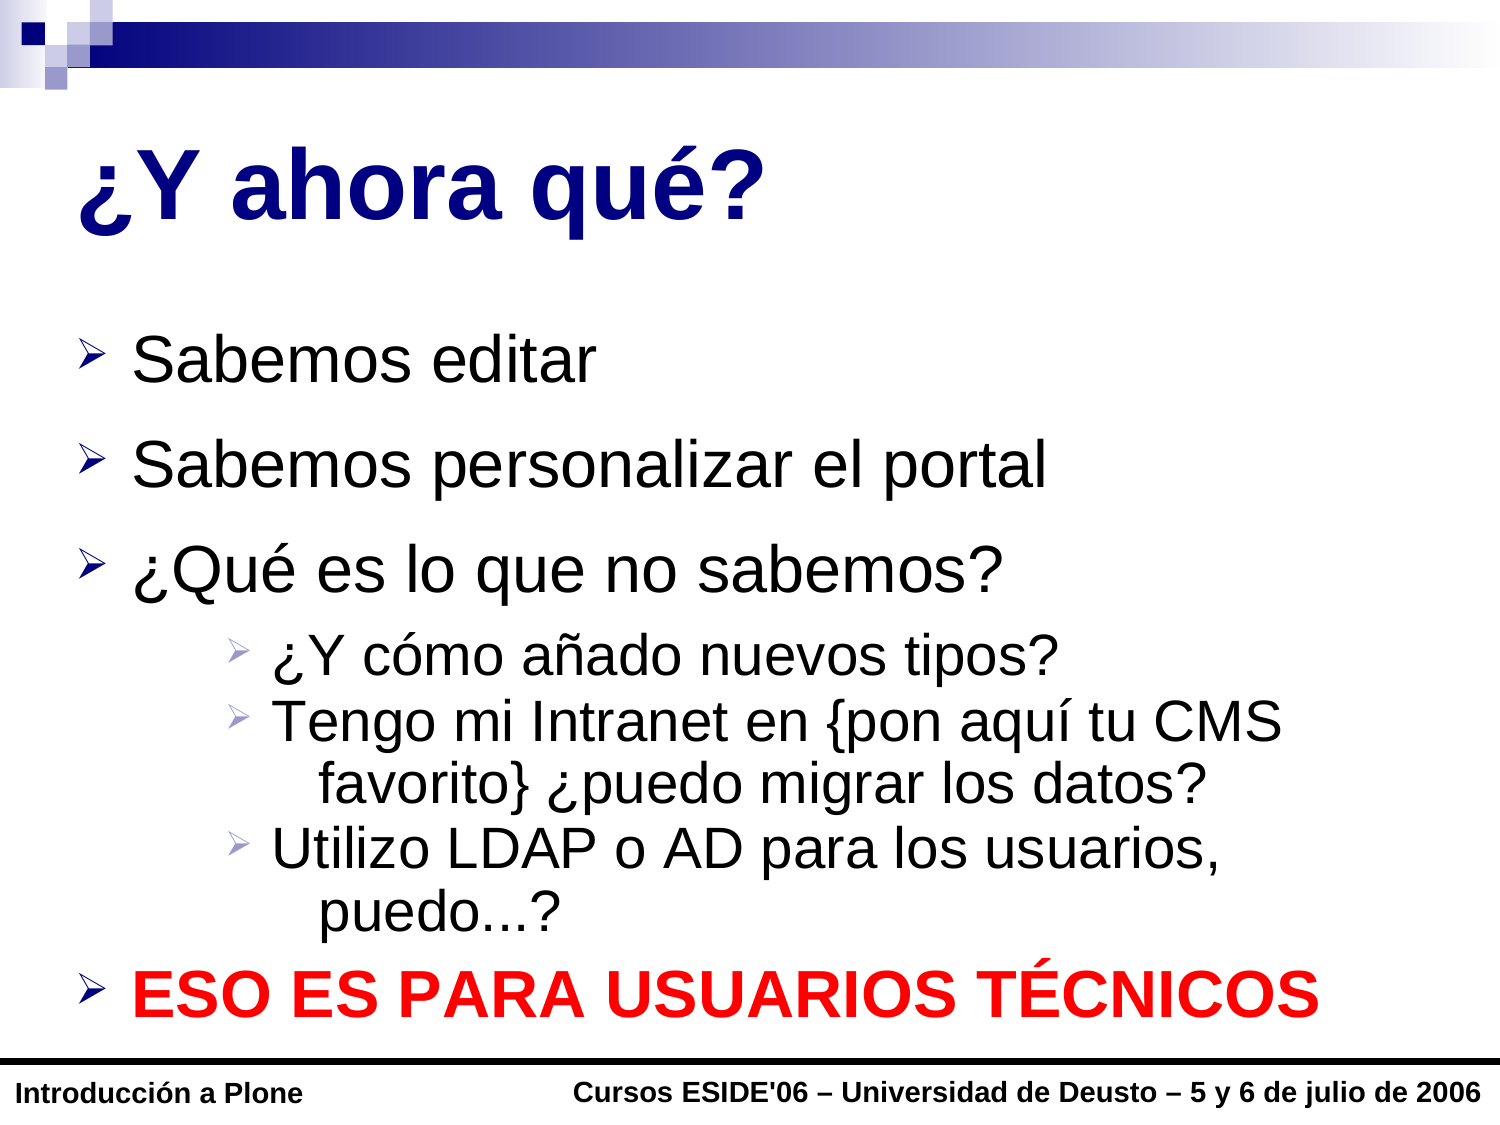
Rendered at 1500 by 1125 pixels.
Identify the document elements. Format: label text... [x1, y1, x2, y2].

list Sabemos editar Sabemos personalizar el portal ¿Qué es lo que no sabemos? ¿Y cómo añado nuevos tipos? Tengo mi Intranet en {pon aquí tu CMS favorito} ¿puedo migrar los datos? Utilizo LDAP o AD para los usuarios, puedo...? ESO ES PARA USUARIOS TÉCNICOS [75, 324, 1426, 1037]
title ¿Y ahora qué? [75, 66, 1426, 309]
